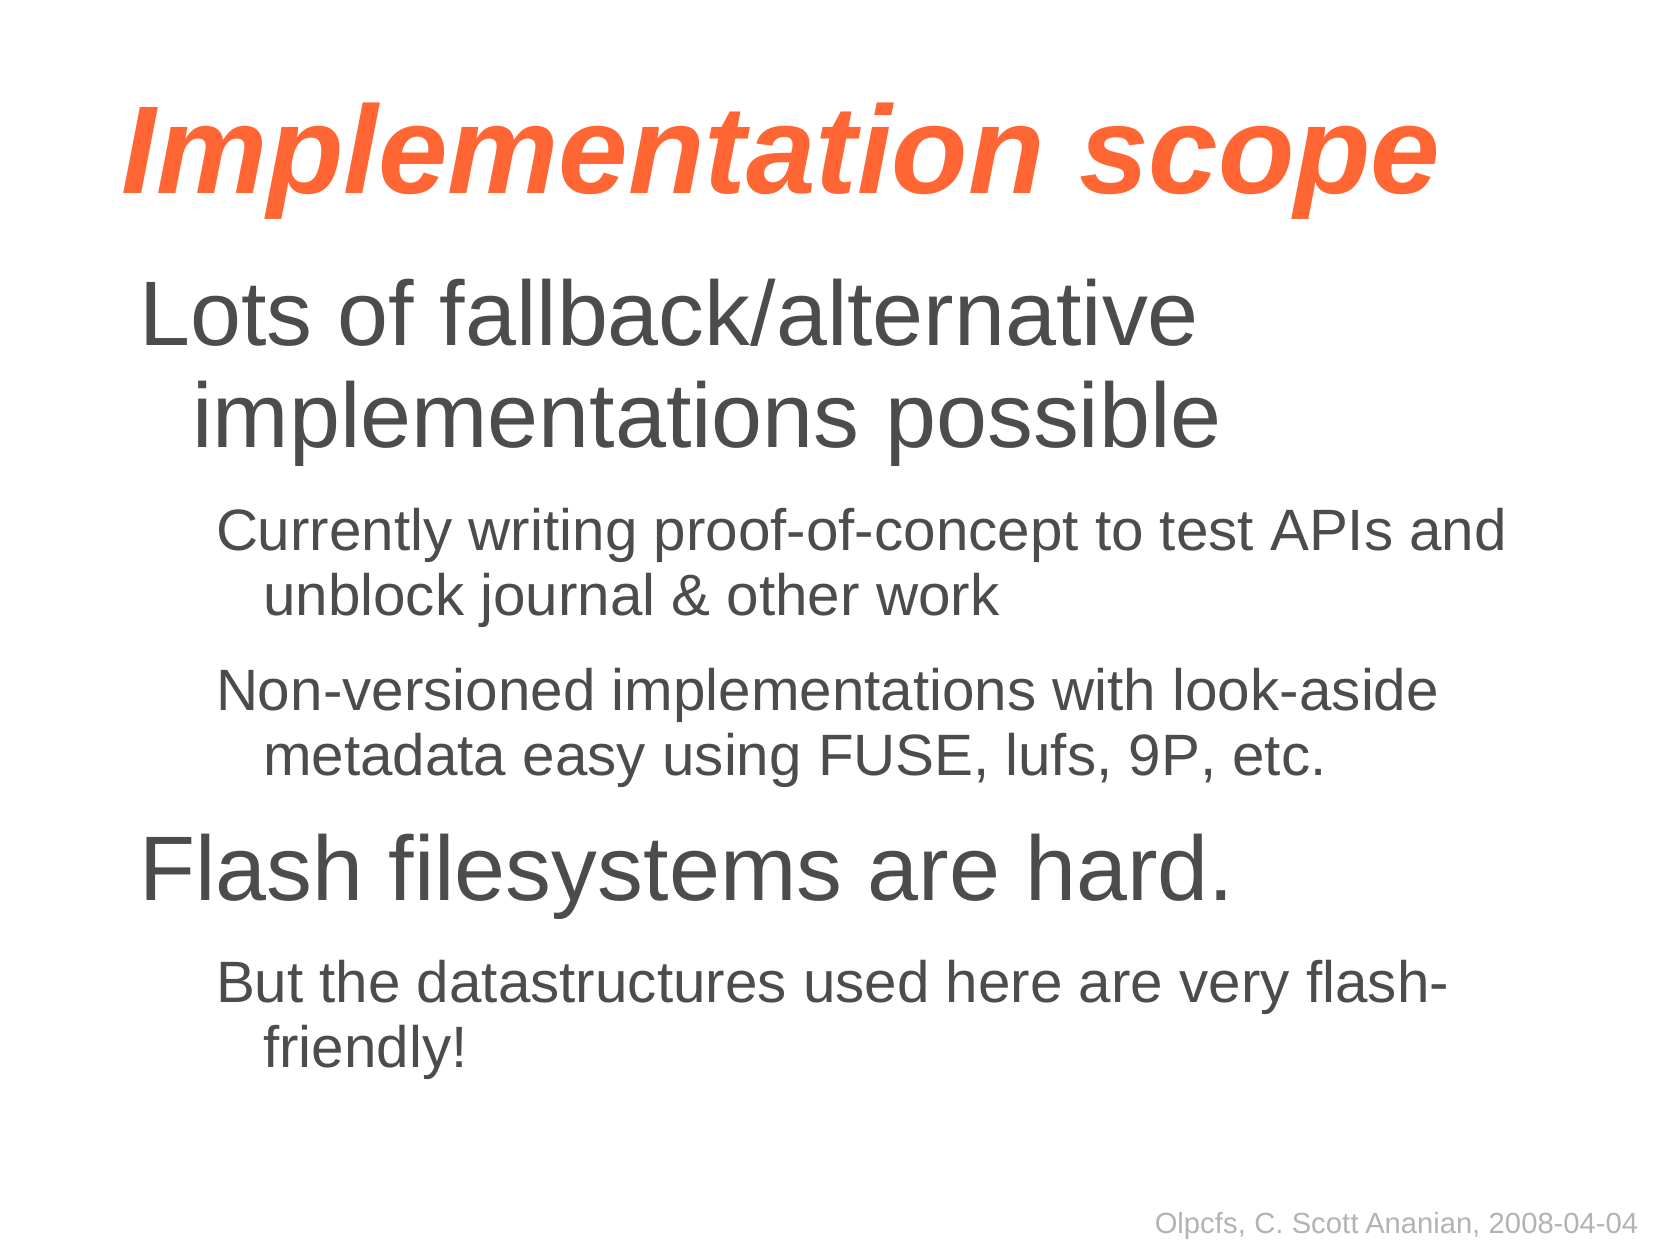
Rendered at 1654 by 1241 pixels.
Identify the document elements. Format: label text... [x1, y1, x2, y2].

title Implementation scope [121, 46, 1534, 254]
list Lots of fallback/alternative implementations possible Currently writing proof-of-concept to test APIs and unblock journal & other work Non-versioned implementations with look-aside metadata easy using FUSE, lufs, 9P, etc. Flash filesystems are hard. But the datastructures used here are very flash-friendly! [121, 262, 1561, 1219]
